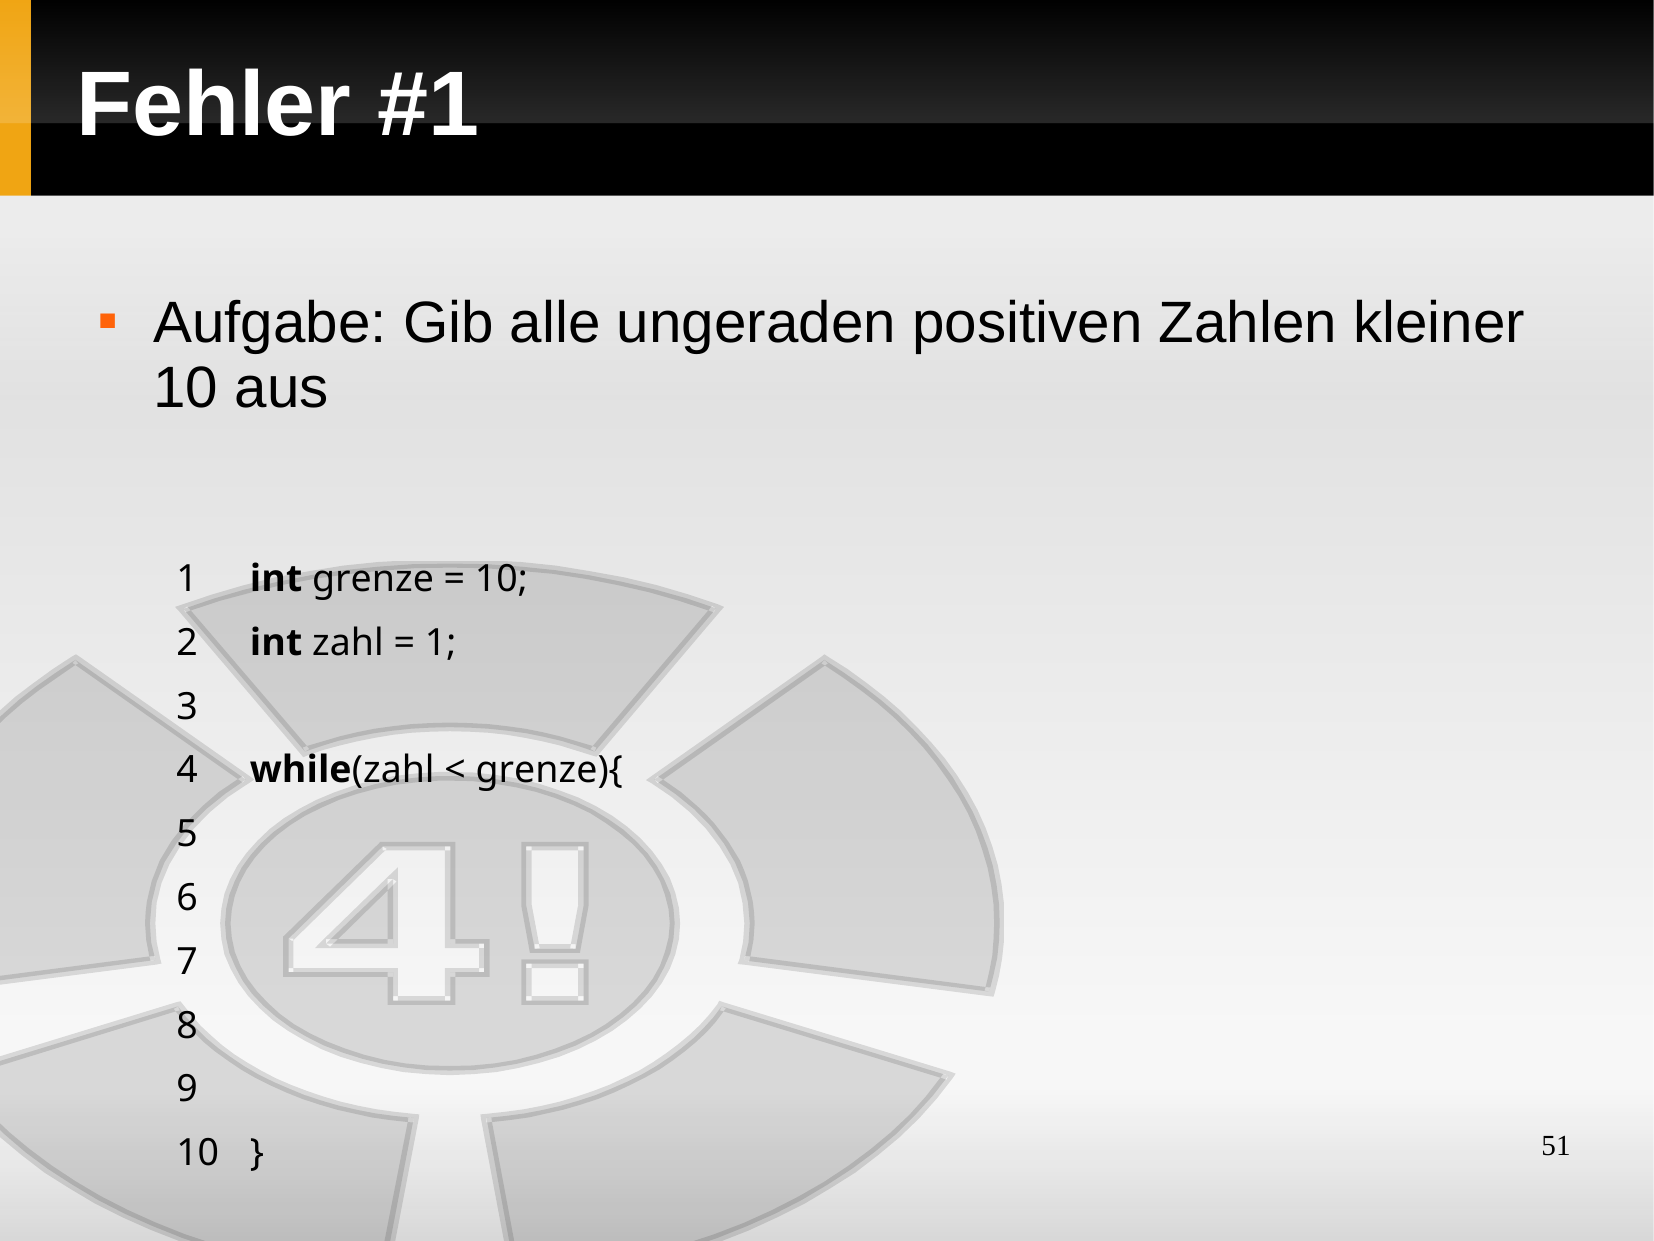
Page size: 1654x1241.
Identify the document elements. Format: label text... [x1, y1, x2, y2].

list Aufgabe: Gib alle ungeraden positiven Zahlen kleiner 10 aus [82, 290, 1571, 1094]
title Fehler #1 [76, 0, 1565, 208]
picture [0, 0, 1654, 1241]
text_box 1 int grenze = 10; 2 int zahl = 1; 3 4 while(zahl < grenze){ 5 6 7 8 9 10 } [161, 531, 827, 1080]
